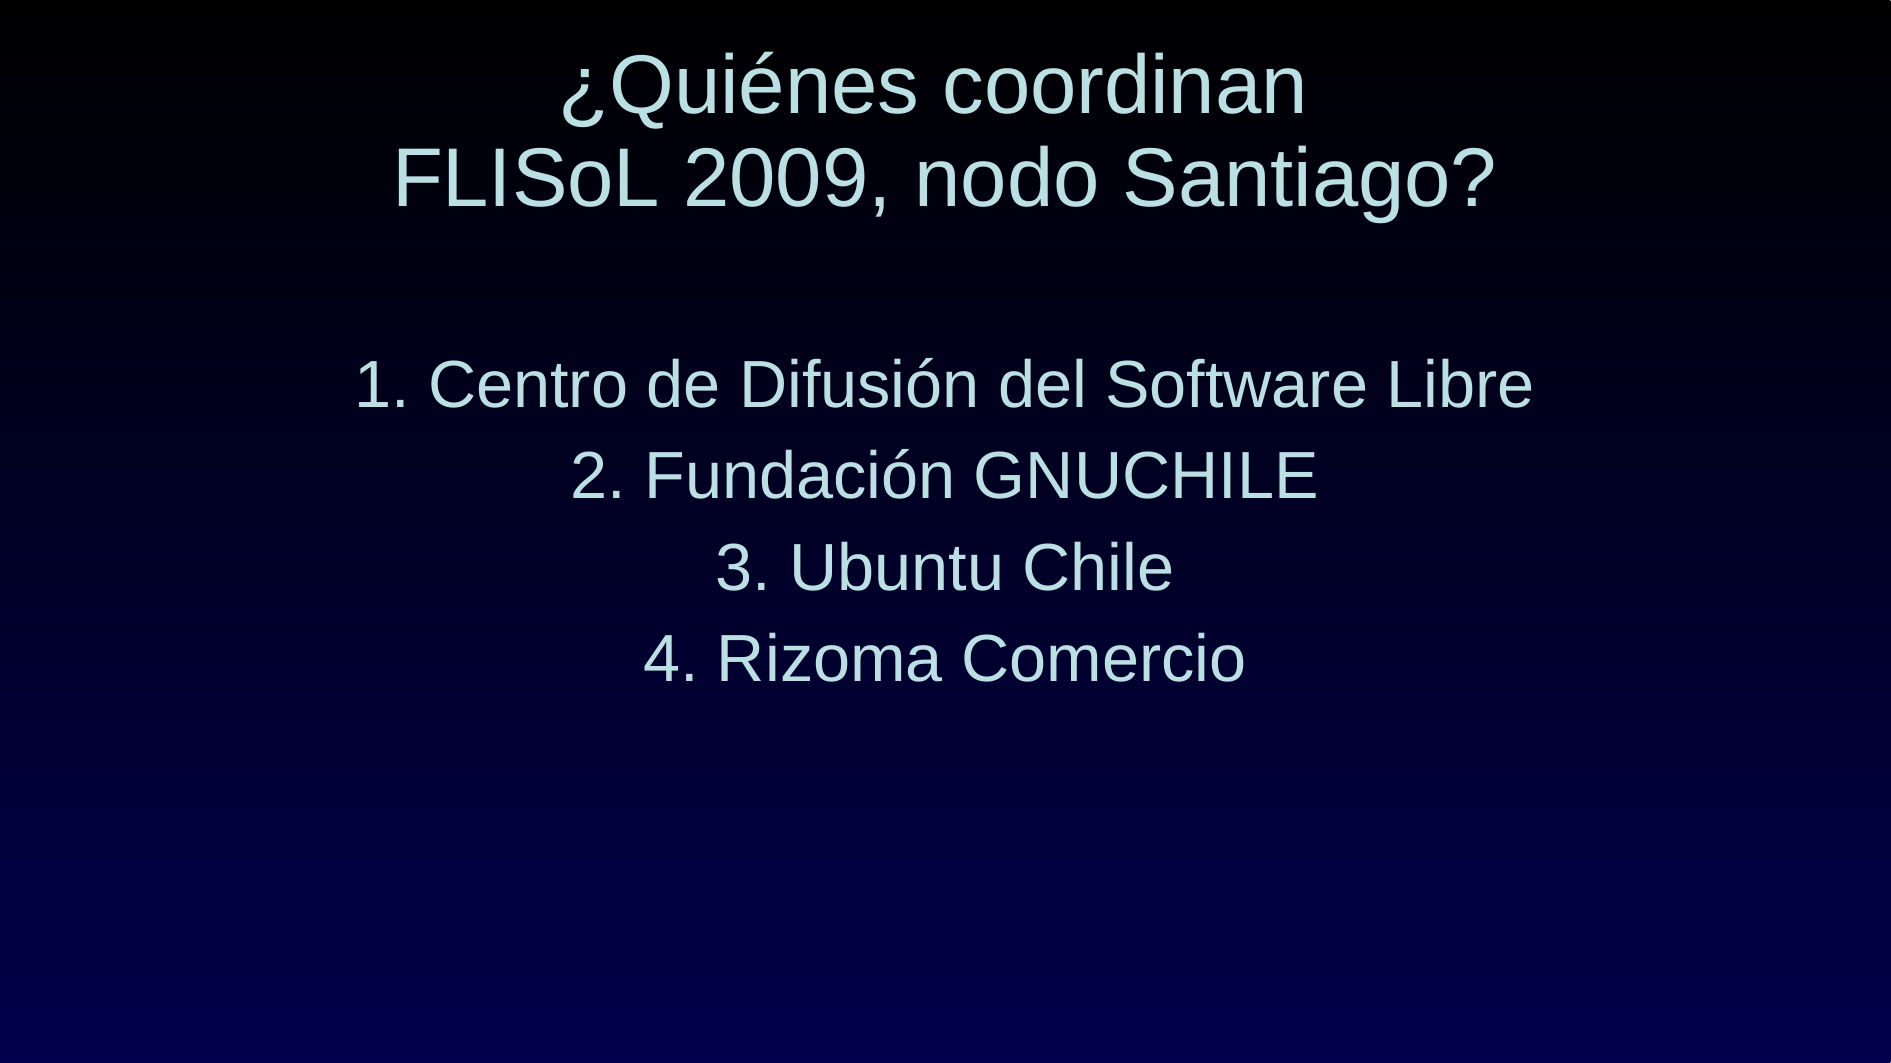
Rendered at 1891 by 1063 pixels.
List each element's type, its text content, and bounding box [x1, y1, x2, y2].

list 1. Centro de Difusión del Software Libre 2. Fundación GNUCHILE 3. Ubuntu Chile 4. Rizoma Comercio [94, 247, 1796, 950]
title ¿Quiénes coordinan FLISoL 2009, nodo Santiago? [94, 30, 1796, 232]
